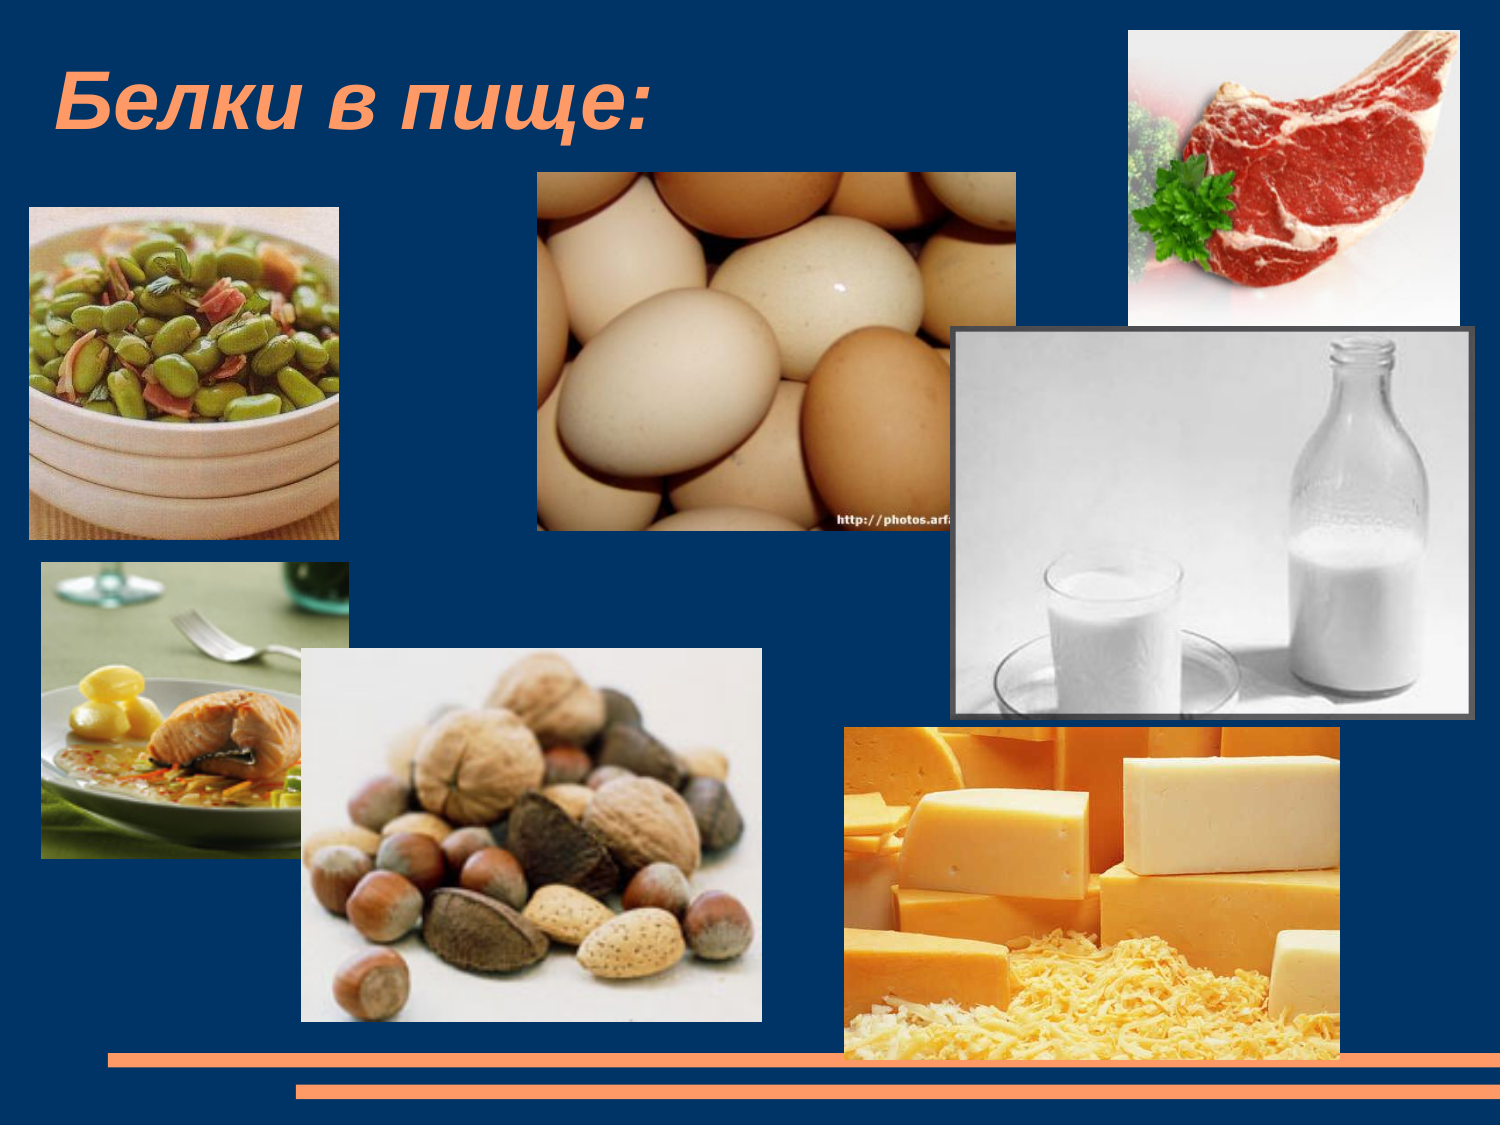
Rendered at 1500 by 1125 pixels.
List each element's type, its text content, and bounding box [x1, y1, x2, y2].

picture [844, 727, 1340, 1060]
picture [537, 30, 1475, 720]
title Белки в пище: [0, 19, 794, 173]
picture [41, 562, 762, 1022]
picture [29, 207, 339, 540]
